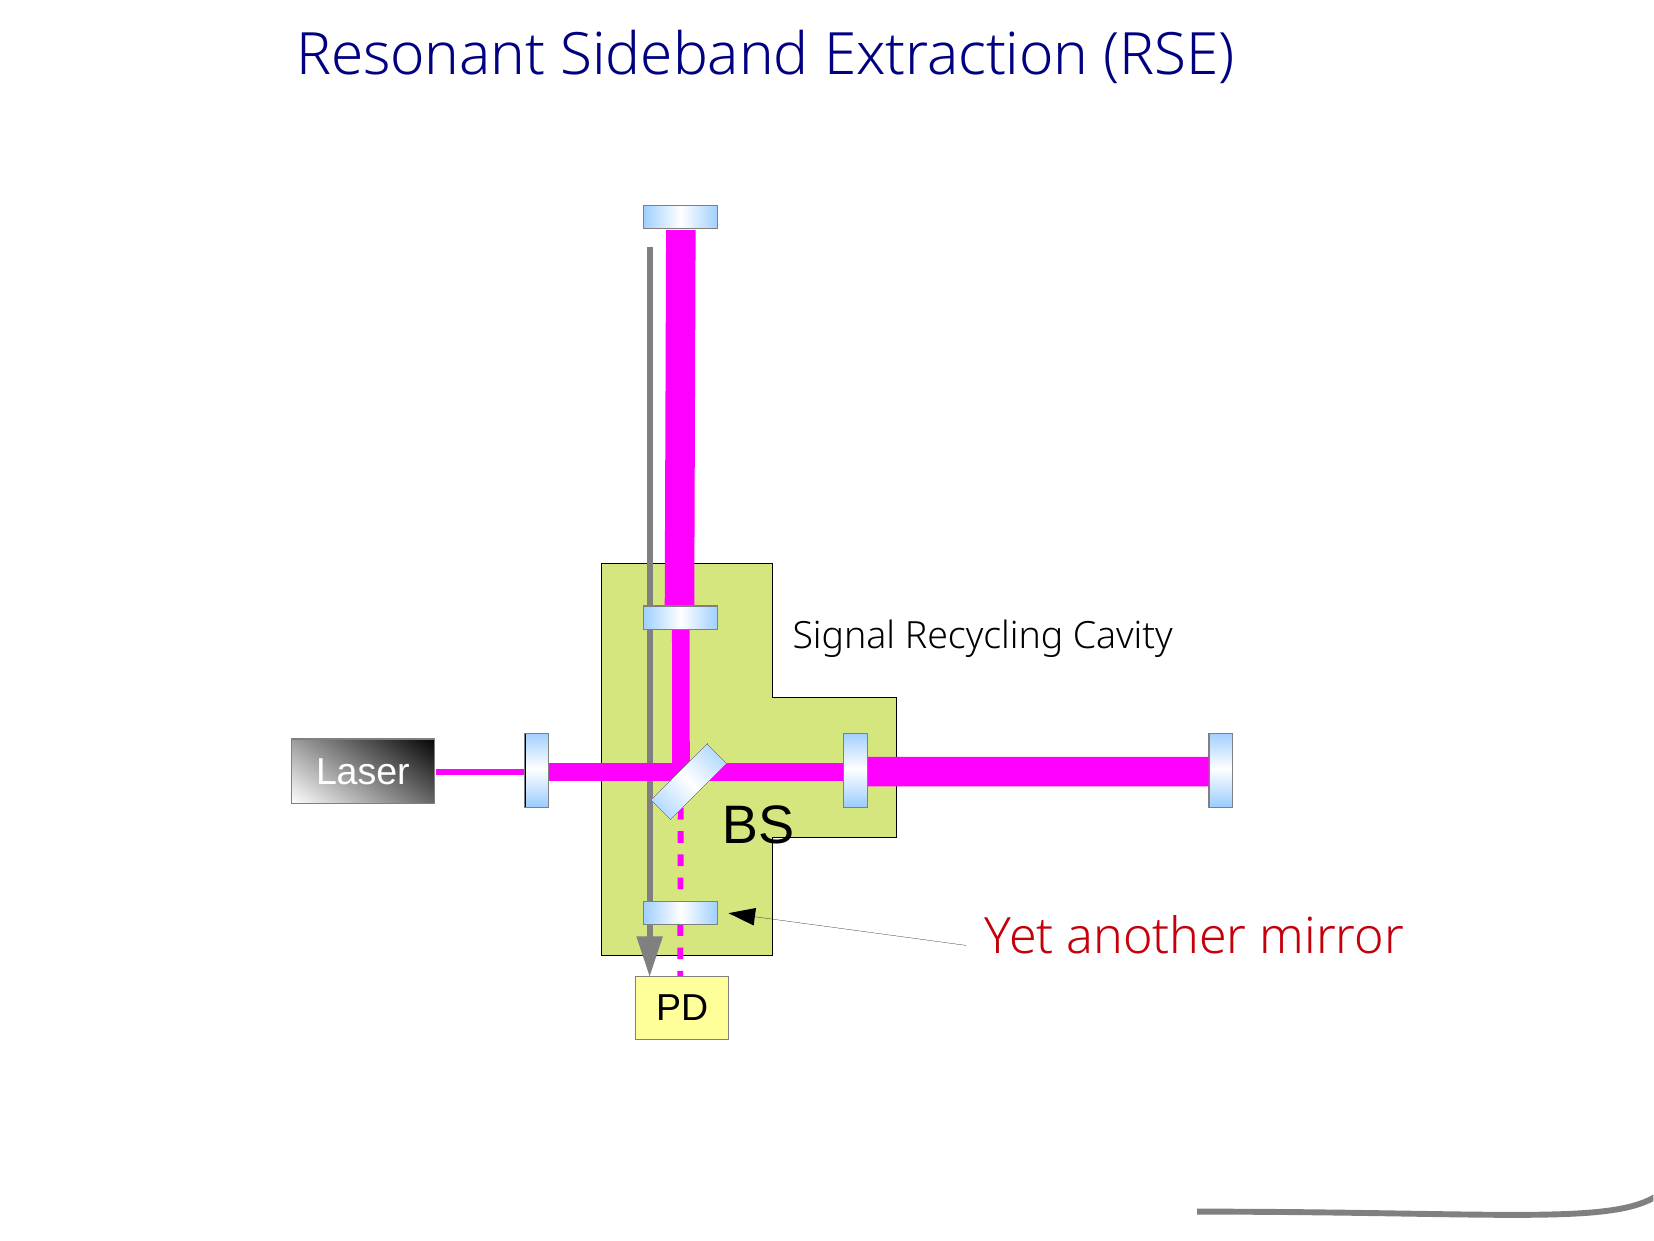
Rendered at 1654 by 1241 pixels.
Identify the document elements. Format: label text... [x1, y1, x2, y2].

text_box Yet another mirror [970, 893, 1525, 983]
text_box Laser [291, 738, 435, 804]
text_box [1208, 733, 1233, 808]
text_box [601, 563, 897, 956]
text_box [524, 733, 549, 808]
text_box [643, 205, 718, 229]
text_box BS [707, 786, 823, 863]
text_box Resonant Sideband Extraction (RSE) [281, 5, 1373, 108]
text_box PD [635, 976, 729, 1040]
text_box Signal Recycling Cavity [777, 601, 1241, 673]
